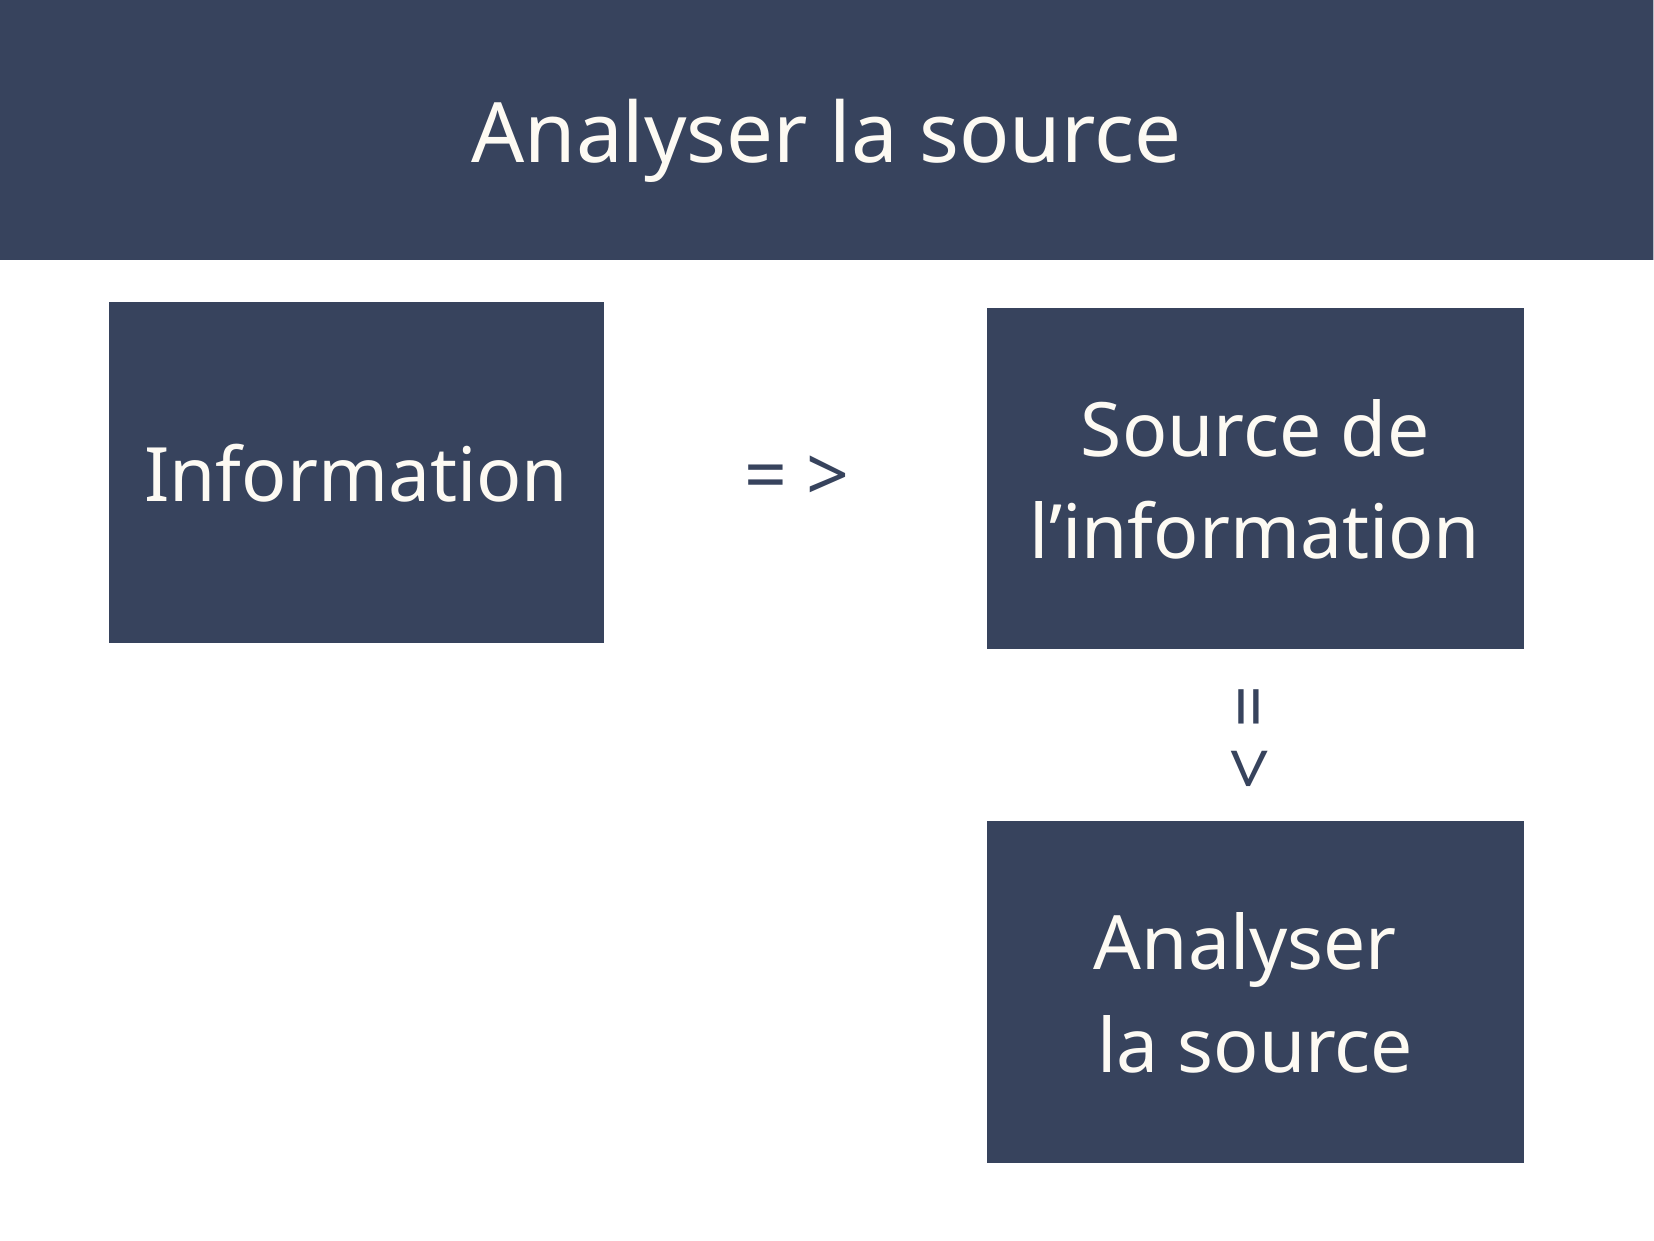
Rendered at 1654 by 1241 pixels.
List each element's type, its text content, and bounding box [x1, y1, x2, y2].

text_box Information [108, 301, 605, 644]
title Analyser la source [0, 0, 1654, 260]
text_box Source de l’information [986, 307, 1525, 650]
text_box = > [1169, 655, 1335, 821]
text_box = > [714, 389, 880, 556]
text_box Analyser la source [986, 820, 1525, 1164]
